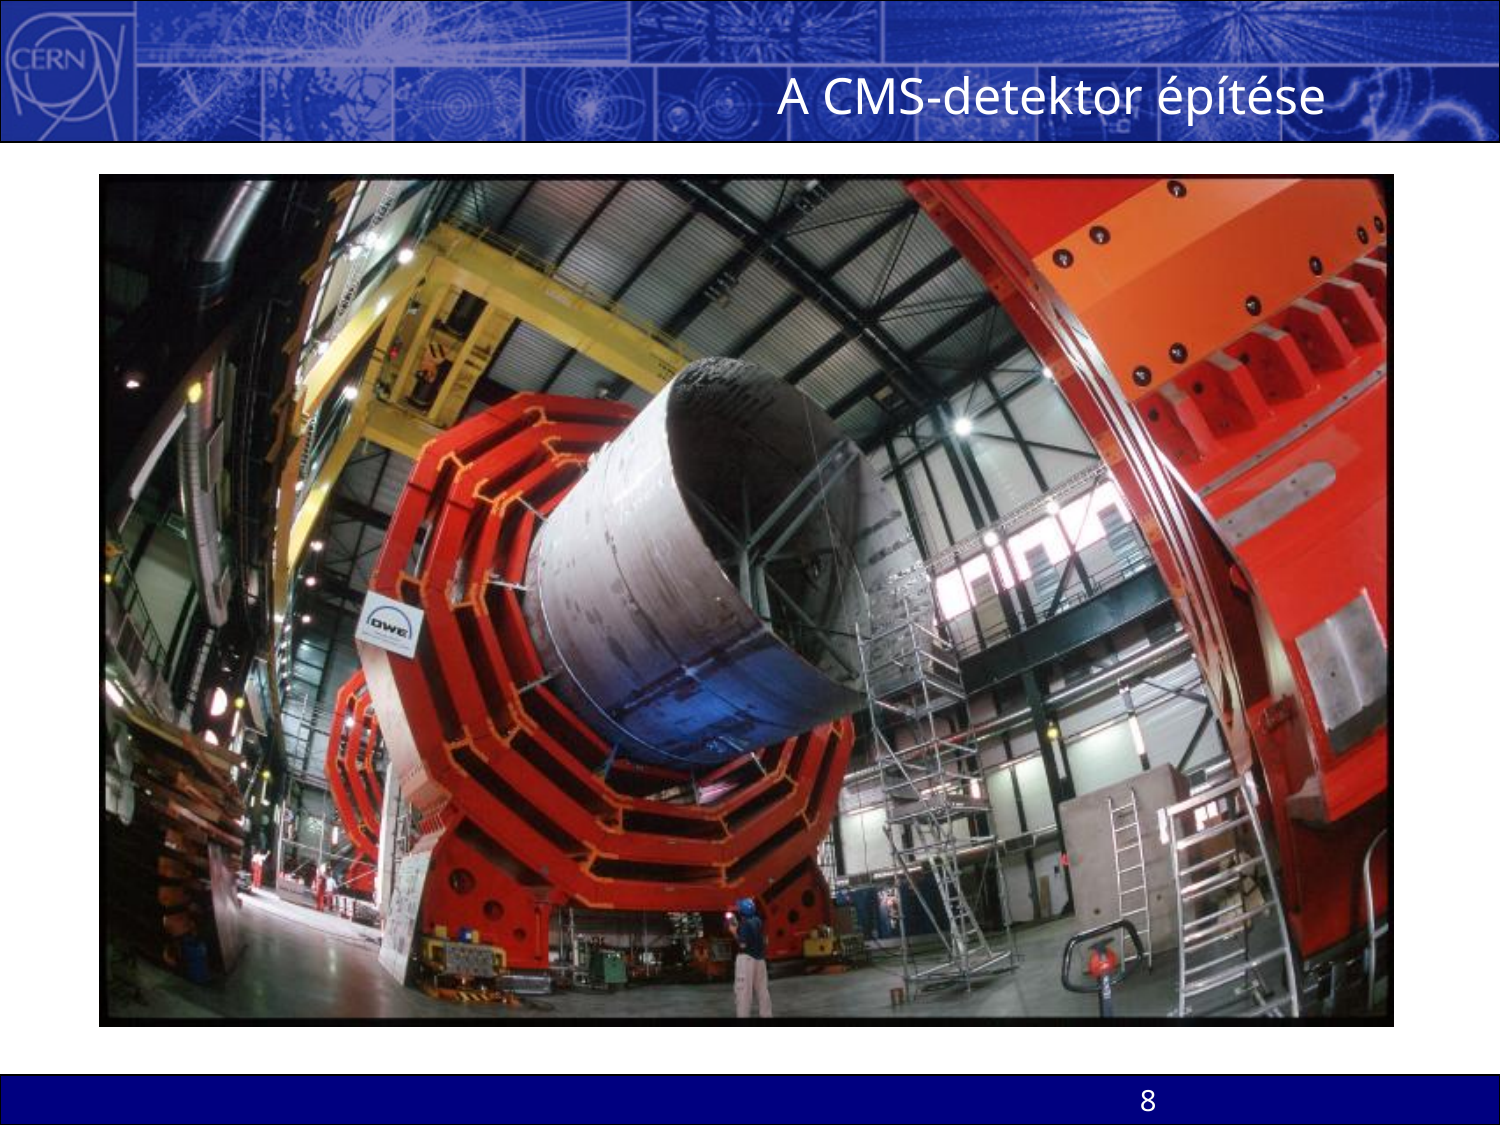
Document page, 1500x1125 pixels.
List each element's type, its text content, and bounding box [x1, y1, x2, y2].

picture [99, 174, 1394, 1027]
text_box A CMS-detektor építése [762, 64, 1500, 124]
text_box <number> [1125, 1074, 1437, 1125]
